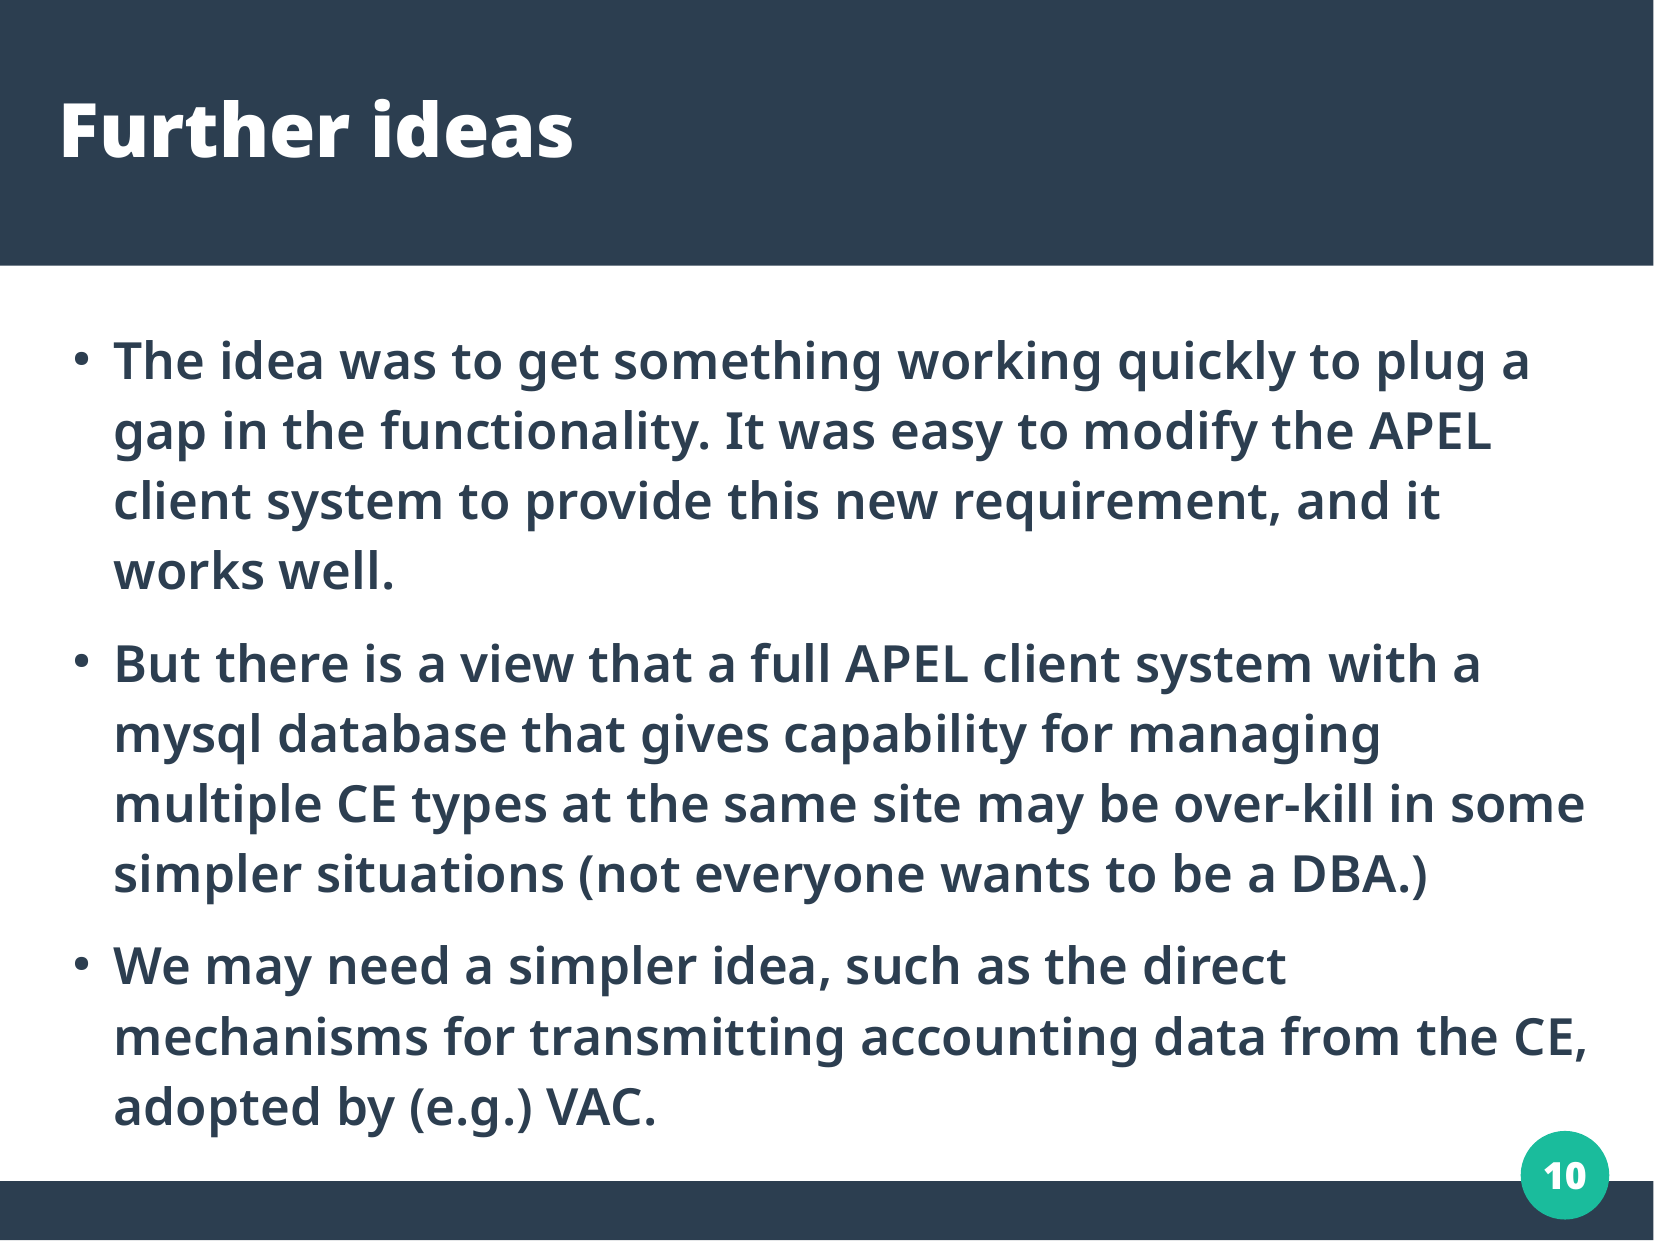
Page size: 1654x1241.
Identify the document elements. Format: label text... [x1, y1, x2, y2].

list The idea was to get something working quickly to plug a gap in the functionality. It was easy to modify the APEL client system to provide this new requirement, and it works well. But there is a view that a full APEL client system with a mysql database that gives capability for managing multiple CE types at the same site may be over-kill in some simpler situations (not everyone wants to be a DBA.) We may need a simpler idea, such as the direct mechanisms for transmitting accounting data from the CE, adopted by (e.g.) VAC. [59, 324, 1595, 1152]
title Further ideas [59, 49, 1595, 207]
